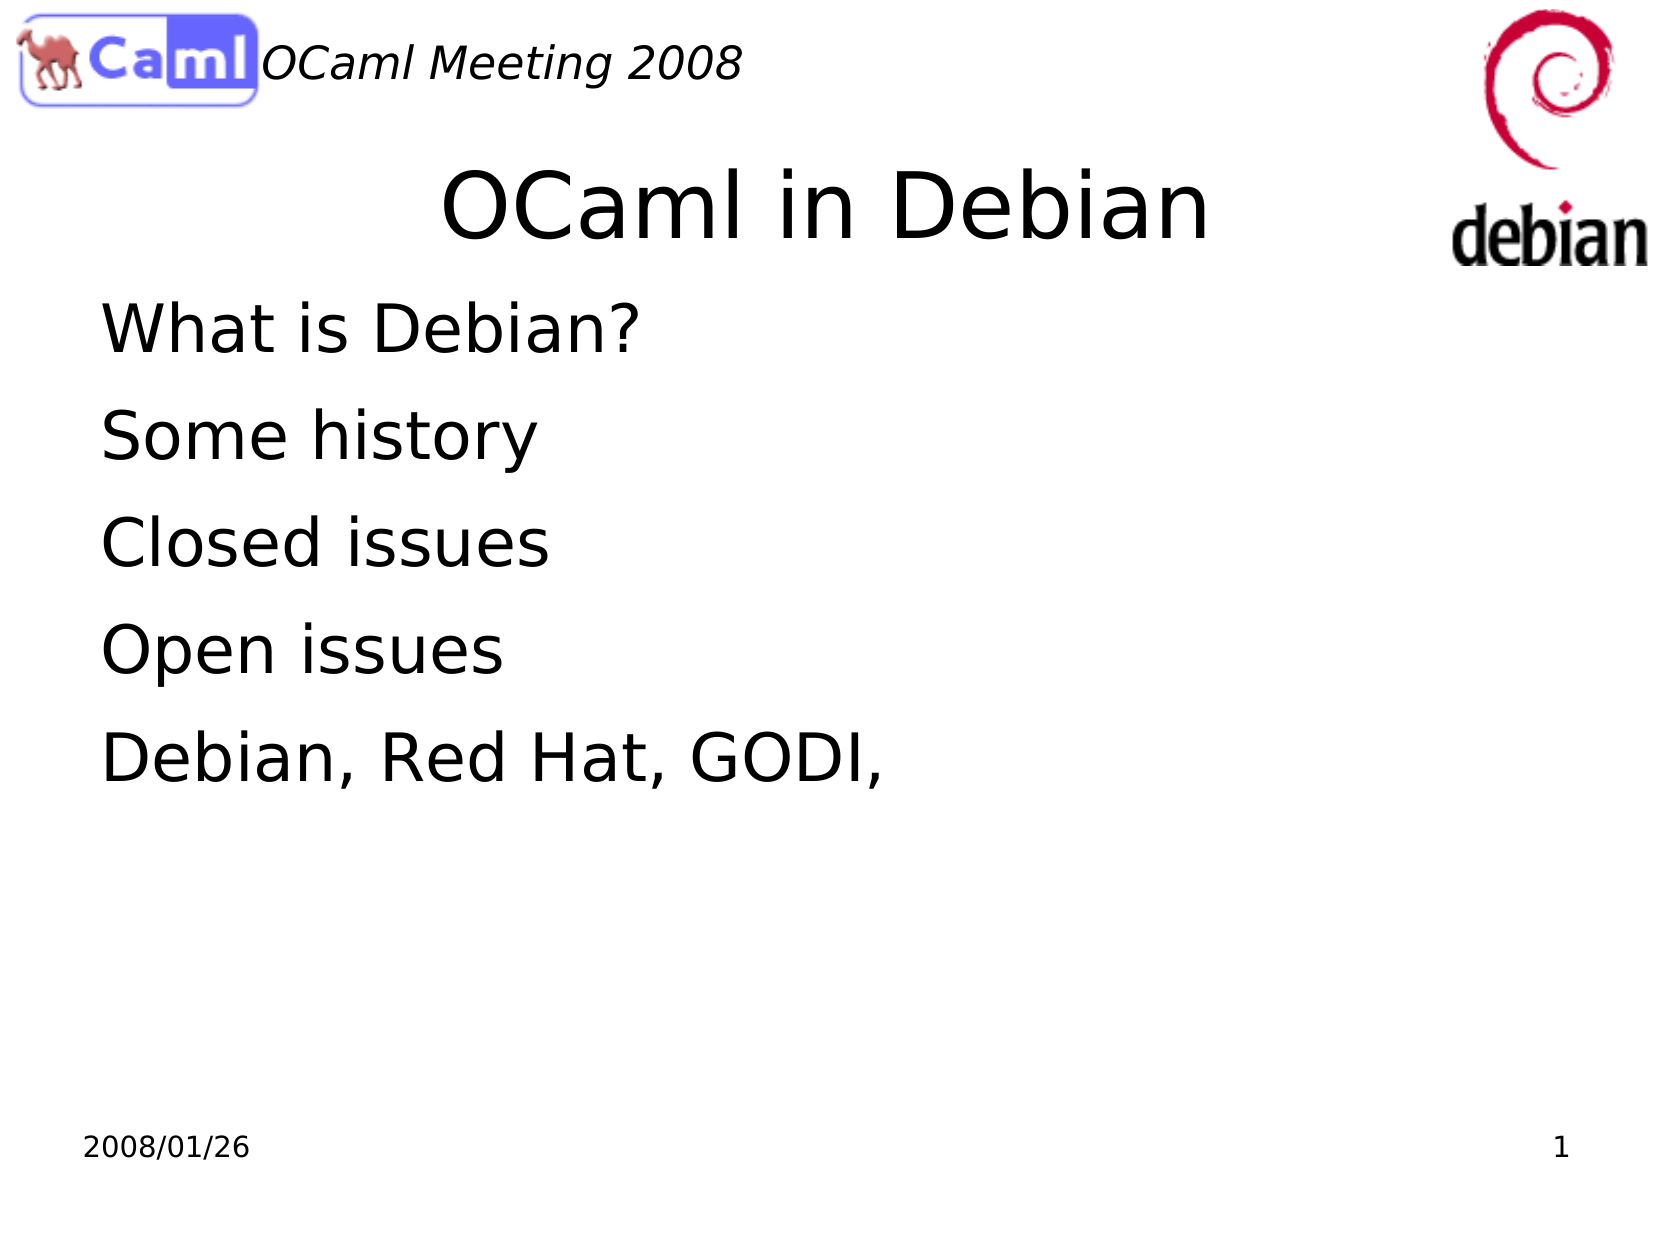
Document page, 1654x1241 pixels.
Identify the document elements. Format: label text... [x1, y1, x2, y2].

picture [13, 3, 266, 119]
picture [1445, 9, 1654, 266]
list What is Debian? Some history Closed issues Open issues Debian, Red Hat, GODI, [82, 290, 1571, 1109]
title OCaml in Debian [82, 118, 1571, 290]
